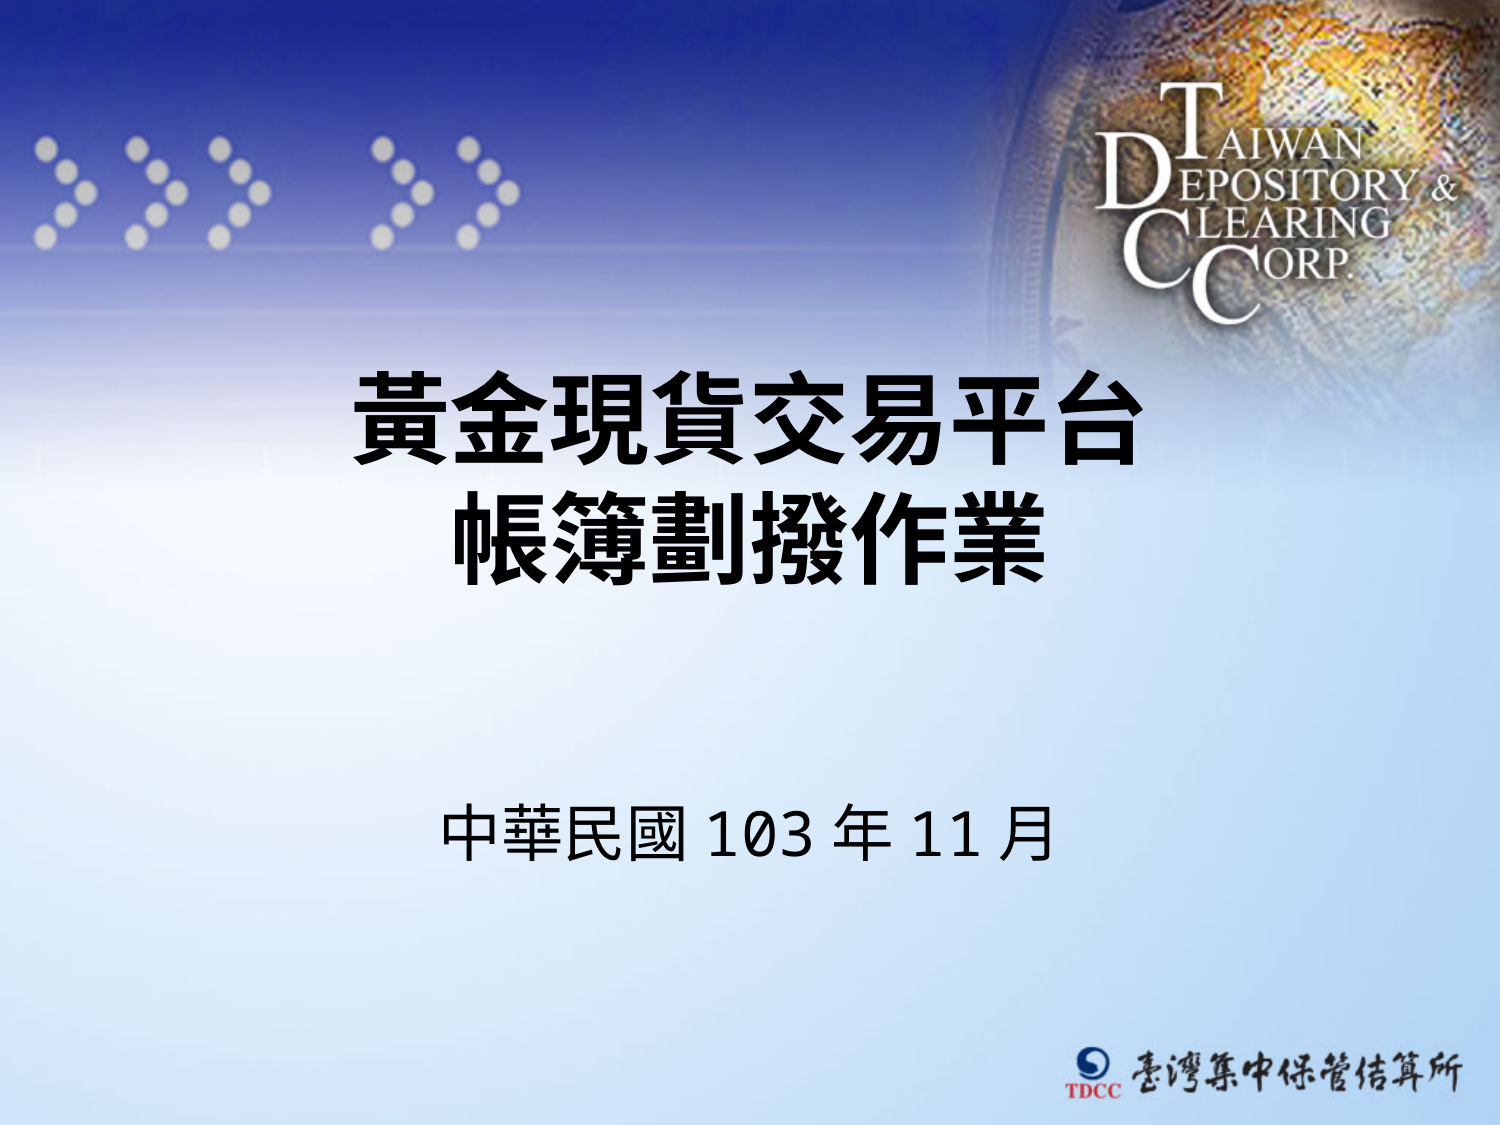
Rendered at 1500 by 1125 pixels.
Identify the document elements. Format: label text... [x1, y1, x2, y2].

subtitle 中華民國103年11月 [225, 786, 1276, 925]
title 黃金現貨交易平台 帳簿劃撥作業 [112, 349, 1388, 591]
